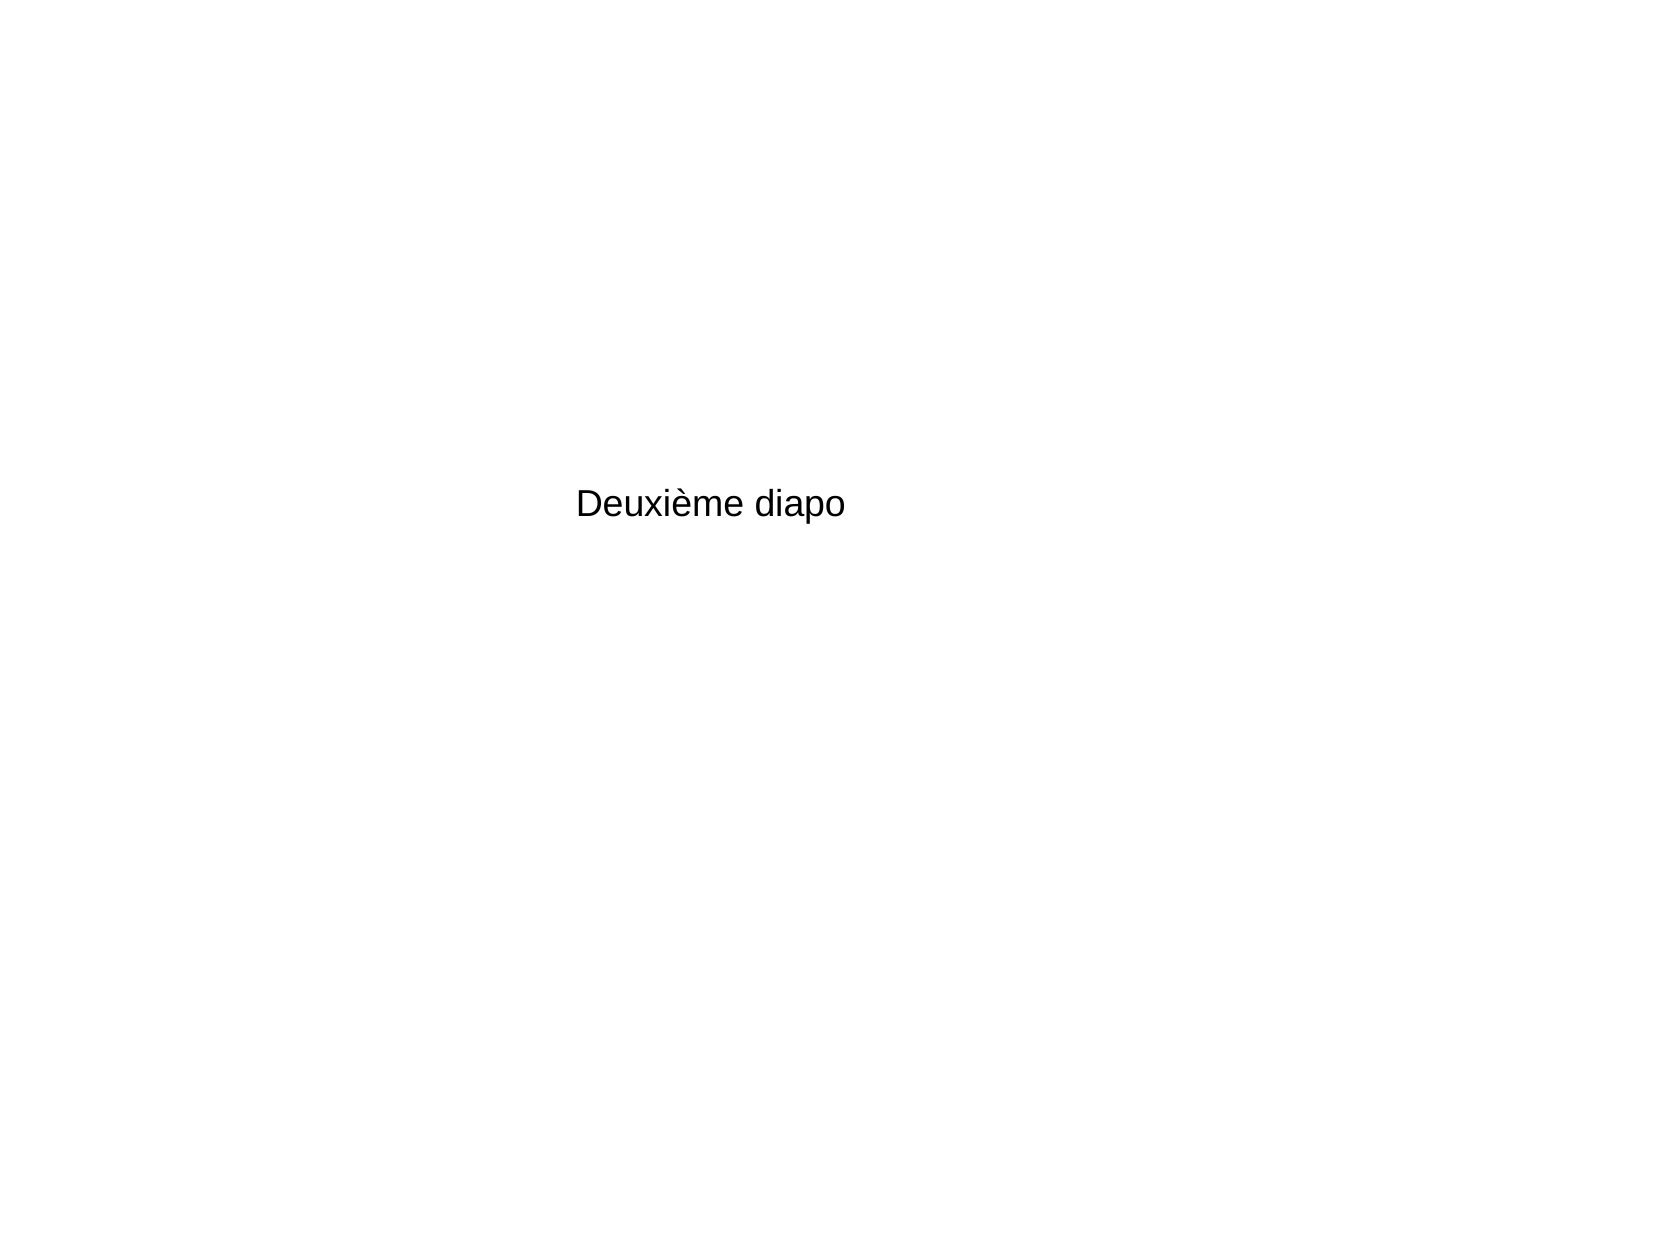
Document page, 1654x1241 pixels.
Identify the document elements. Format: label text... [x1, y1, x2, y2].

text_box Deuxième diapo [561, 474, 916, 532]
